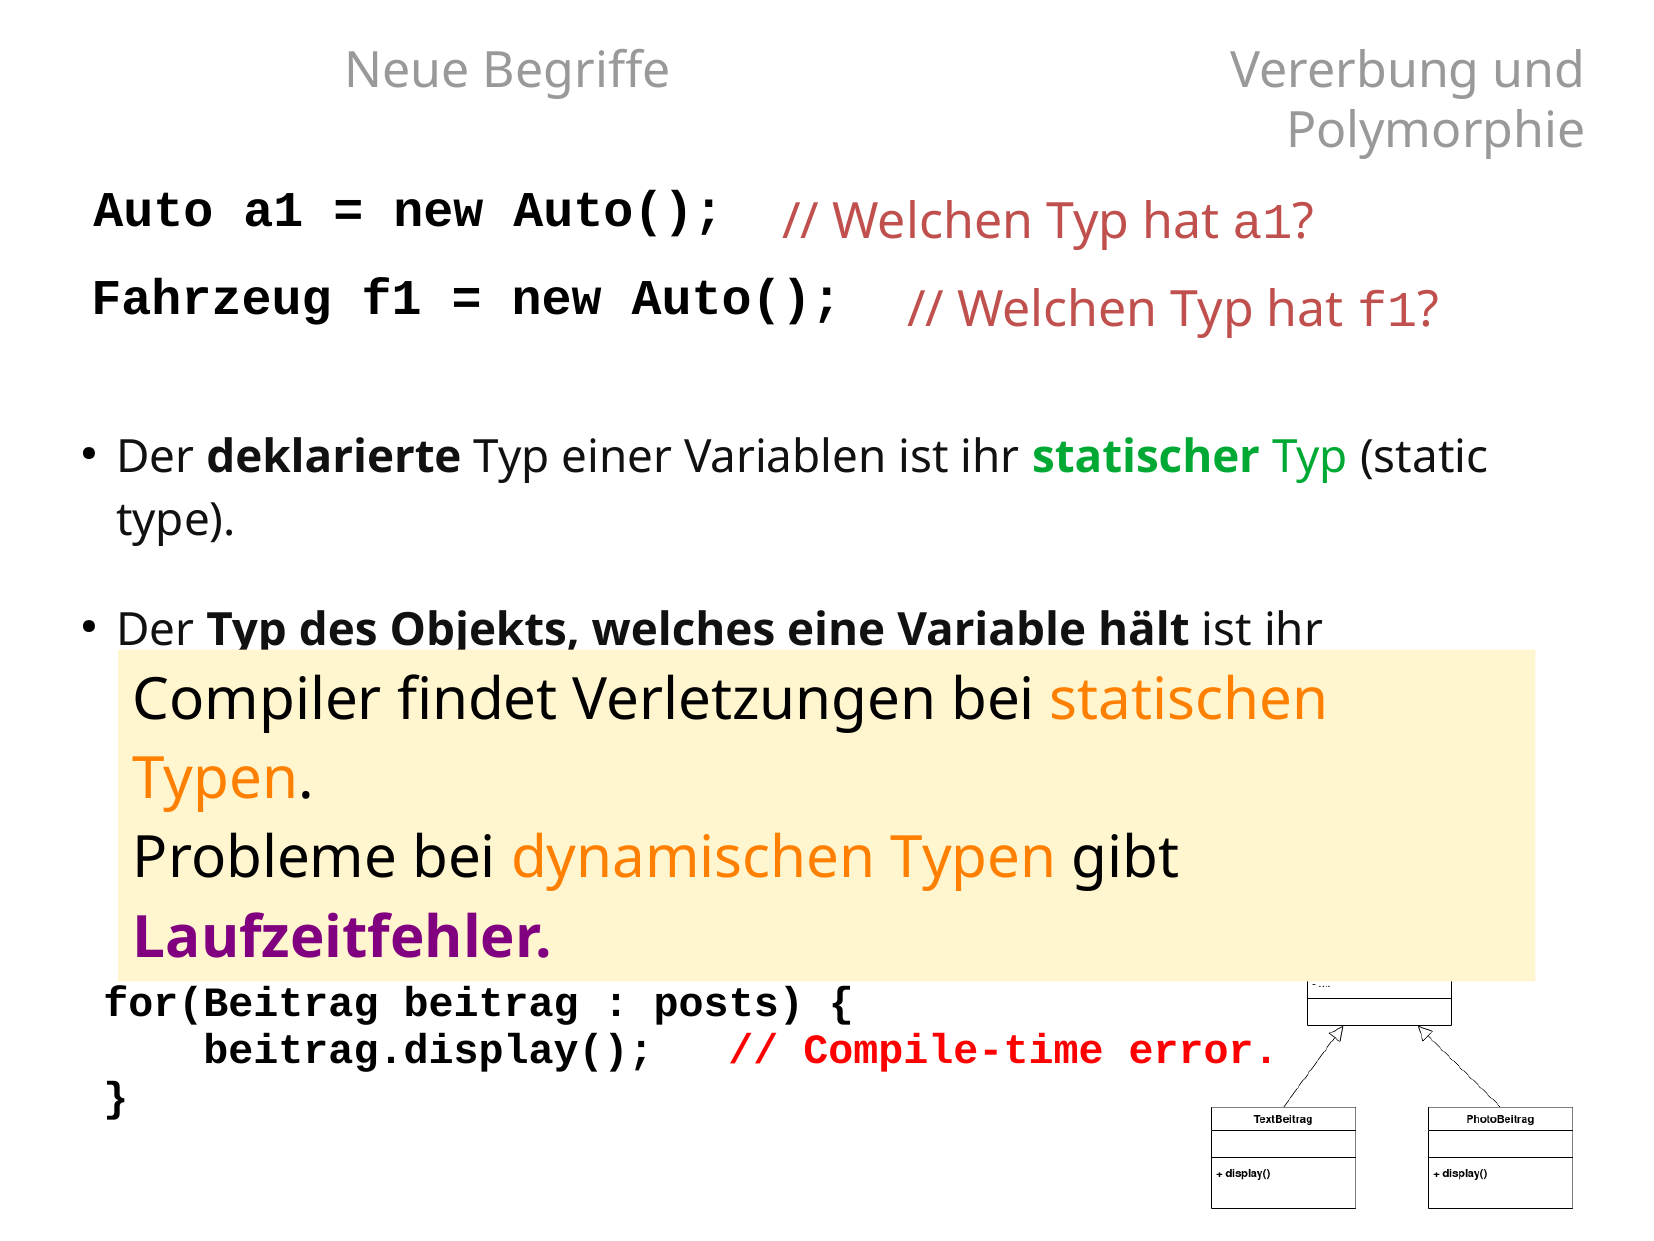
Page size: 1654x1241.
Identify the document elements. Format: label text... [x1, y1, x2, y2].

text_box Der deklarierte Typ einer Variablen ist ihr statischer Typ (static type). Der Typ des Objekts, welches eine Variable hält ist ihr dynamischer Typ (dynamic type) [66, 416, 1565, 664]
text_box // Welchen Typ hat f1? [892, 265, 1536, 355]
text_box Auto a1 = new Auto(); [78, 177, 739, 249]
picture [1062, 826, 1573, 1211]
text_box for(Beitrag beitrag : posts) { beitrag.display(); // Compile-time error. } [88, 974, 1396, 1179]
text_box // Welchen Typ hat a1? [767, 177, 1441, 266]
text_box Compiler findet Verletzungen bei statischen Typen. Probleme bei dynamischen Typen gibt Laufzeitfehler. [118, 649, 1536, 798]
text_box Neue Begriffe Vererbung und Polymorphie [59, 29, 1625, 119]
text_box Fahrzeug f1 = new Auto(); [76, 265, 857, 338]
